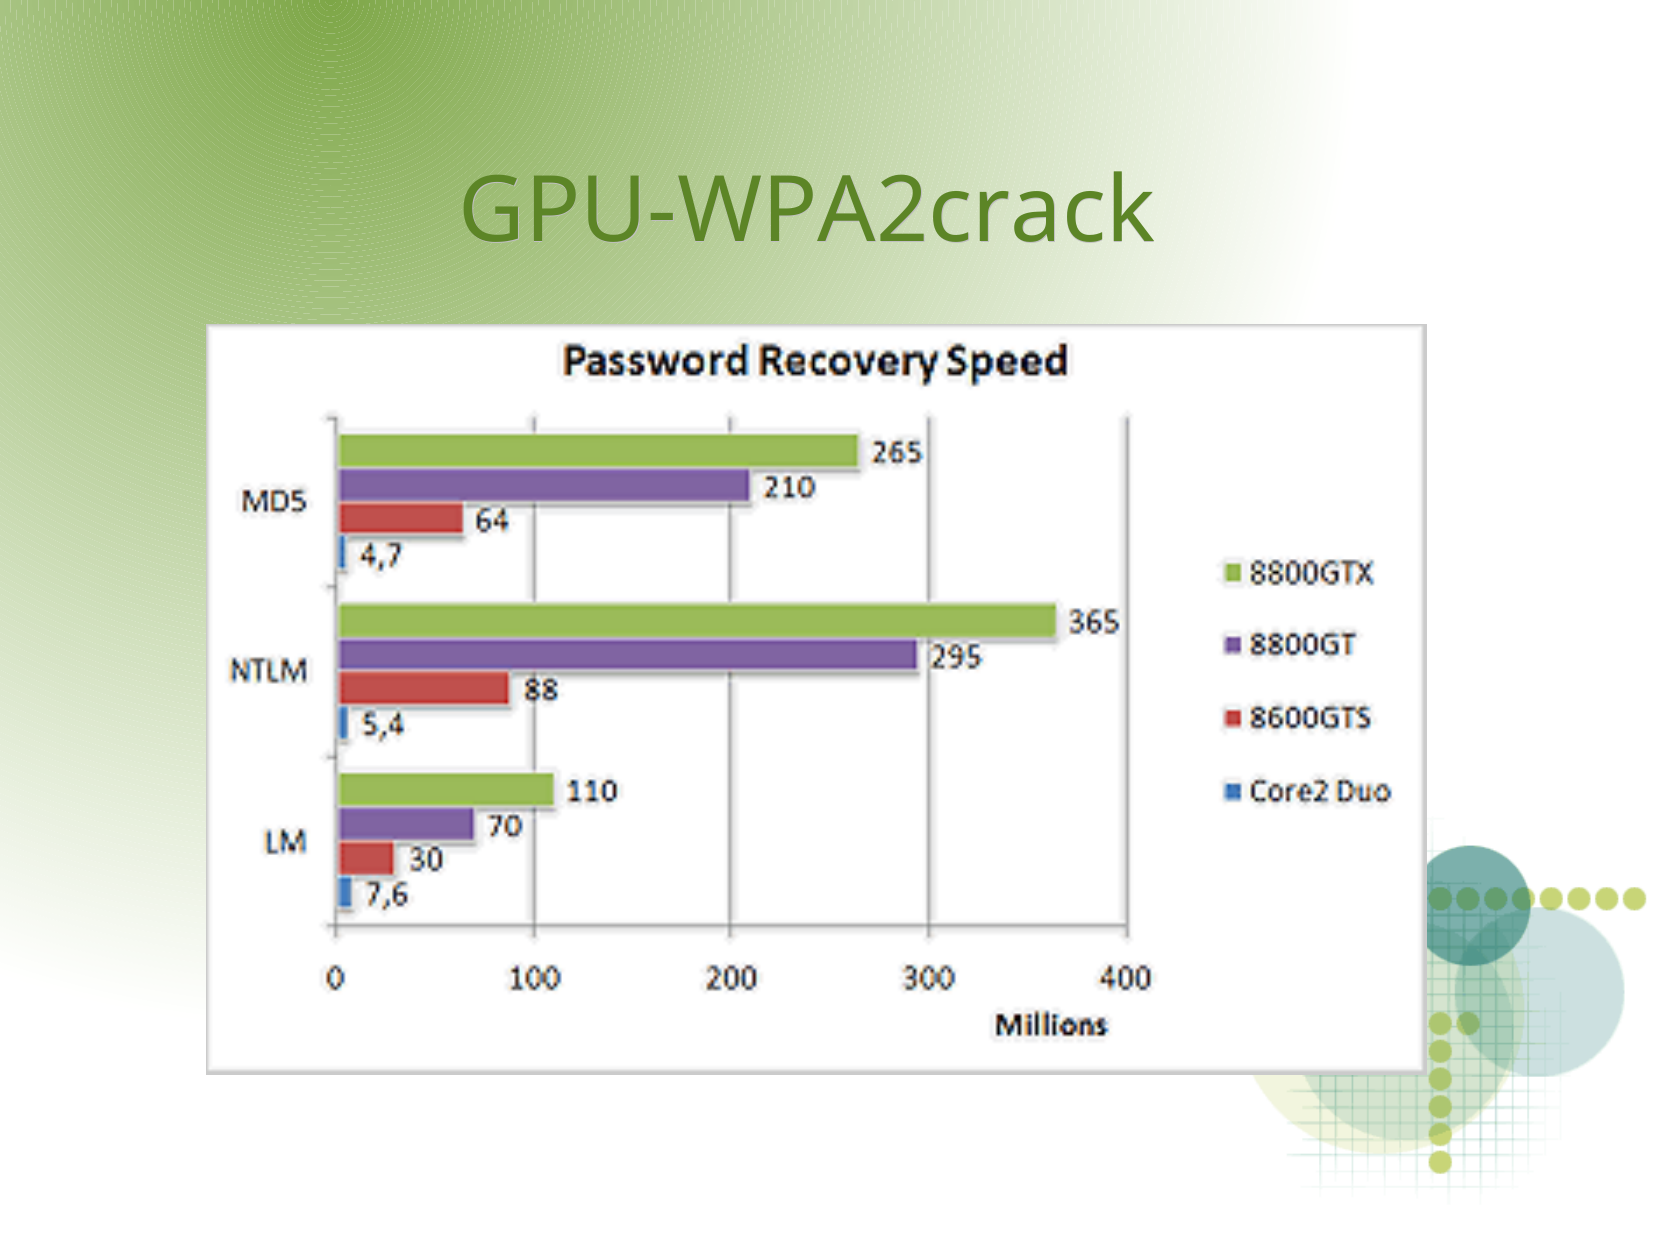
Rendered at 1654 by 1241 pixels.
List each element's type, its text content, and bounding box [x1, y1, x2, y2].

picture [206, 324, 1654, 1211]
title GPU-WPA2crack [121, 102, 1534, 311]
